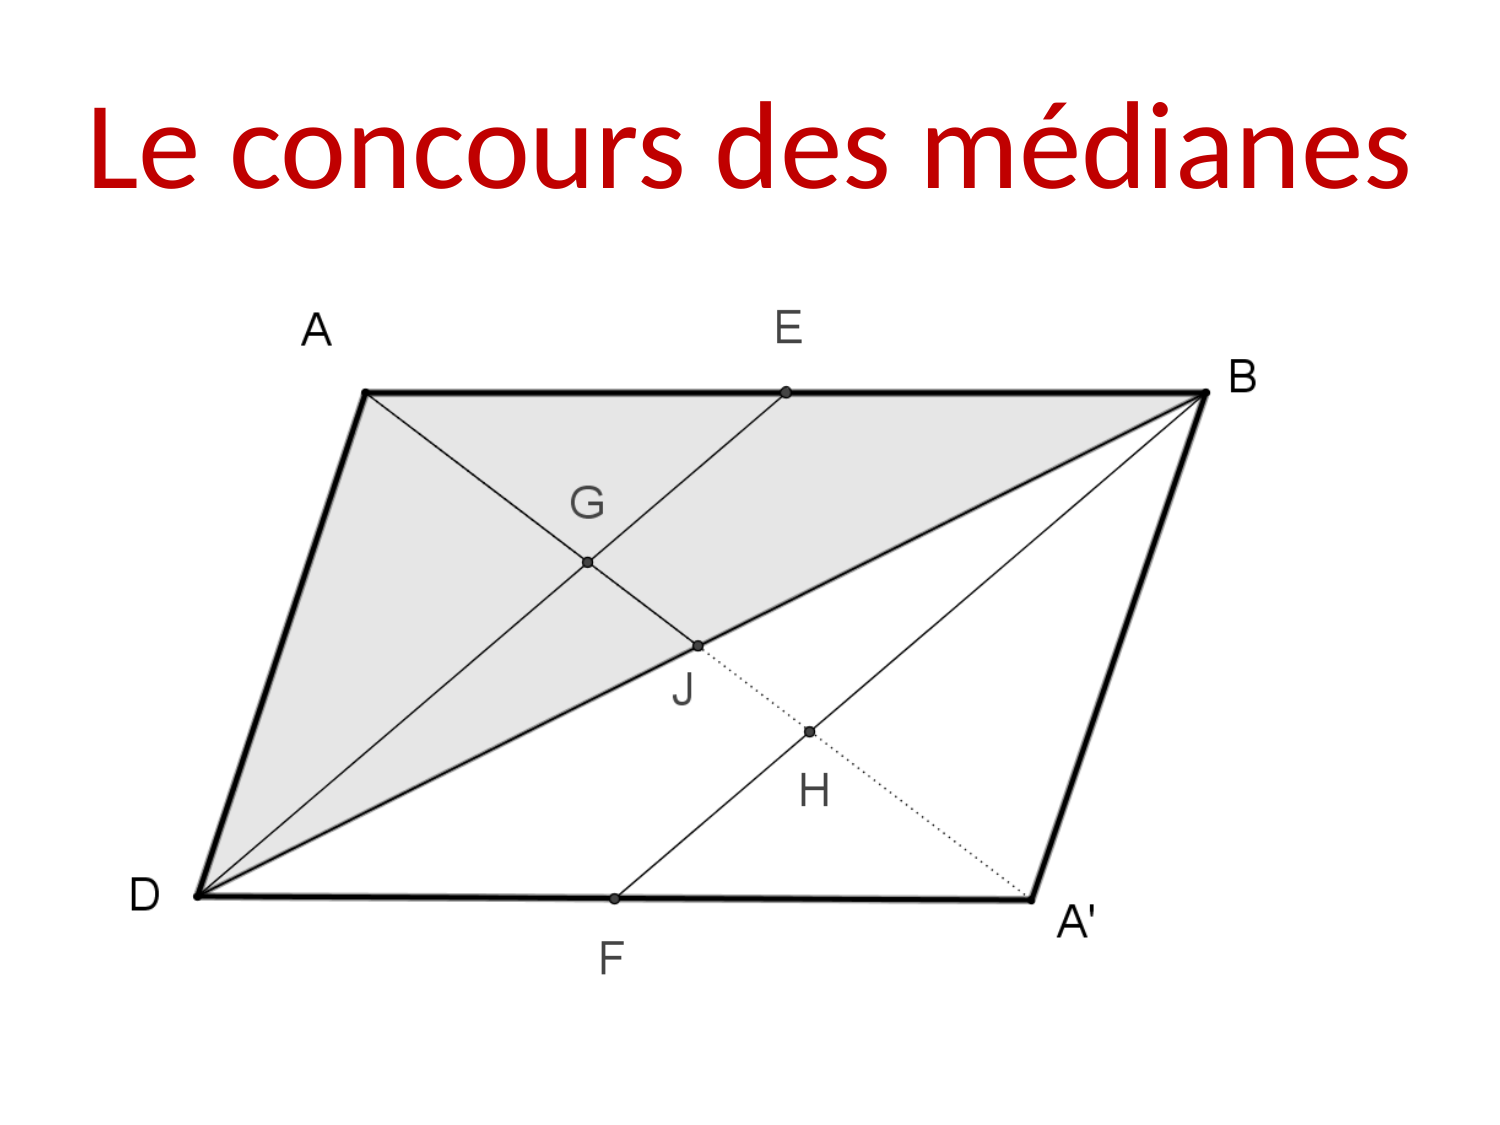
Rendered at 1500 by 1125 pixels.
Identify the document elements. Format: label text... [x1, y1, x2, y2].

picture [111, 269, 1294, 1026]
title Le concours des médianes [0, 45, 1500, 233]
